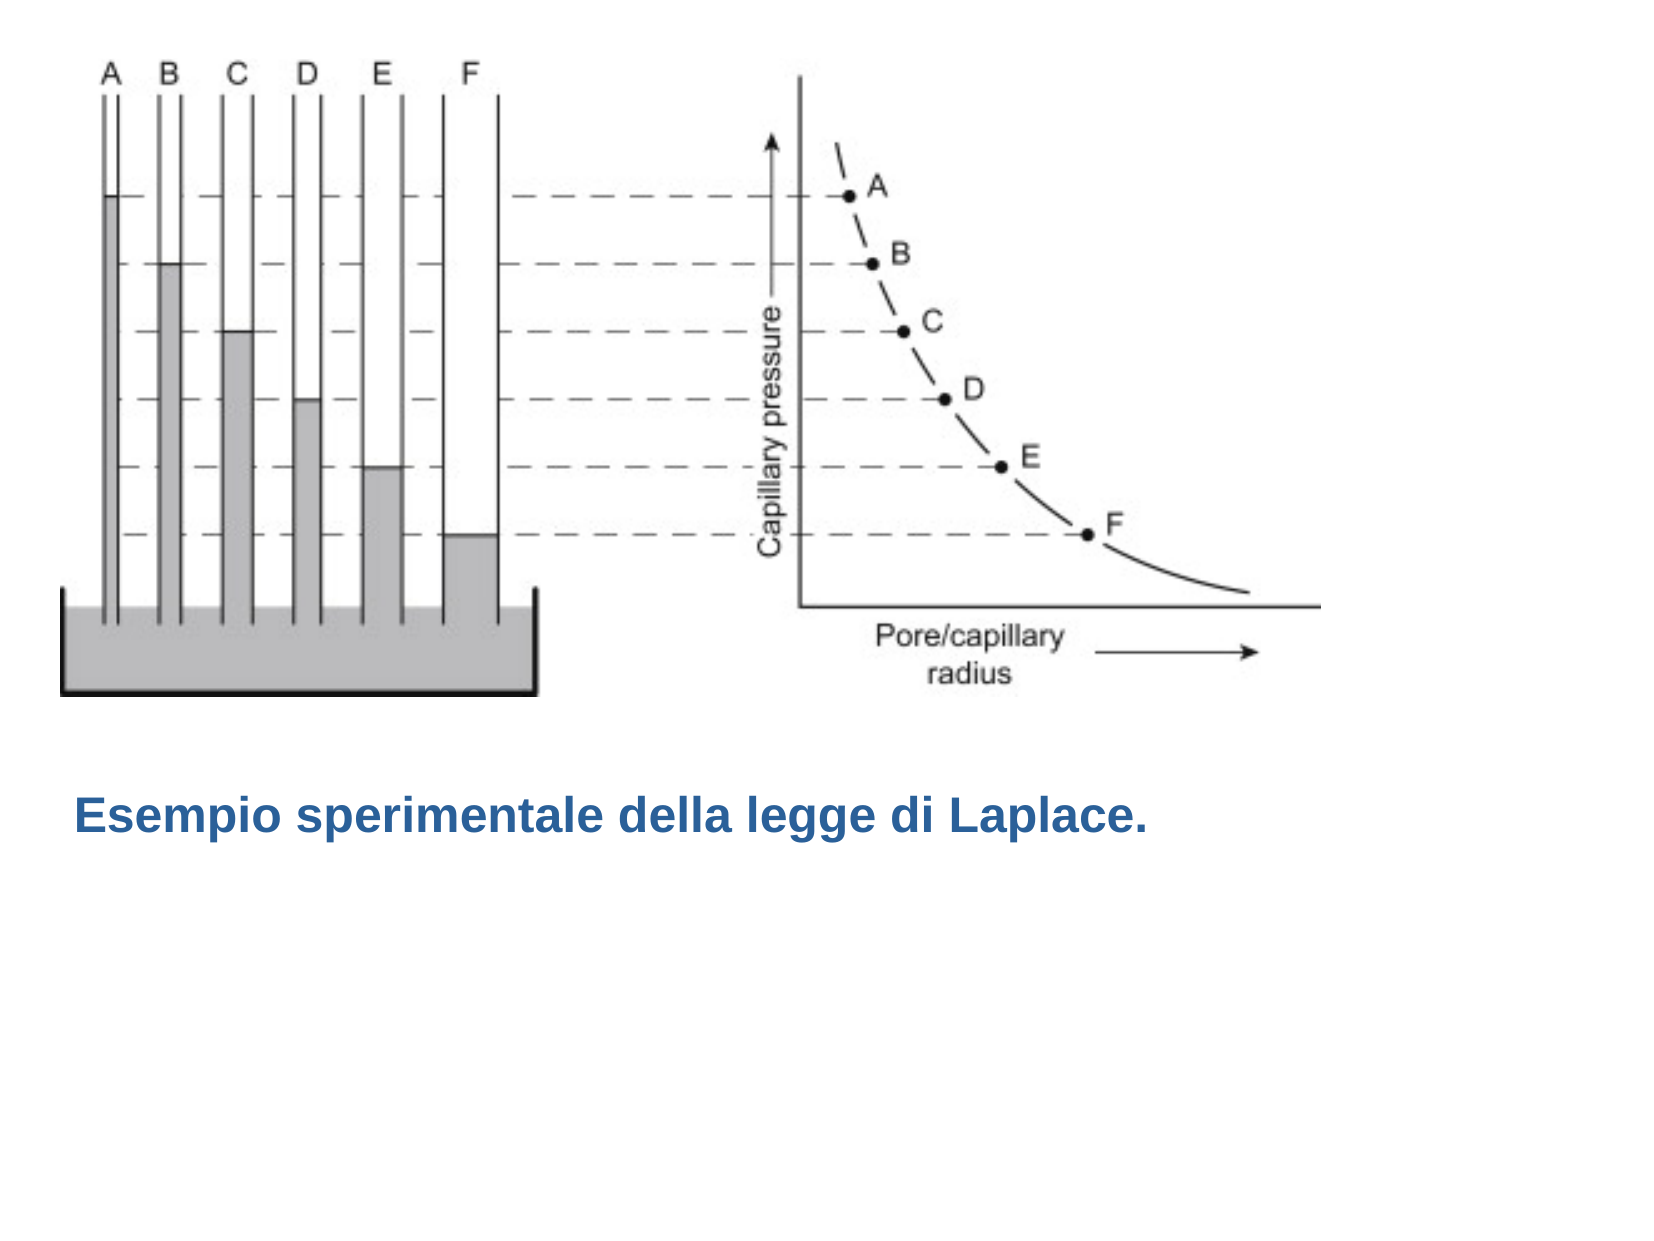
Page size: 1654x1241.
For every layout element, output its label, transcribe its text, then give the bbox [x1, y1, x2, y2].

text_box Esempio sperimentale della legge di Laplace. [59, 779, 1512, 851]
picture [60, 58, 1321, 697]
